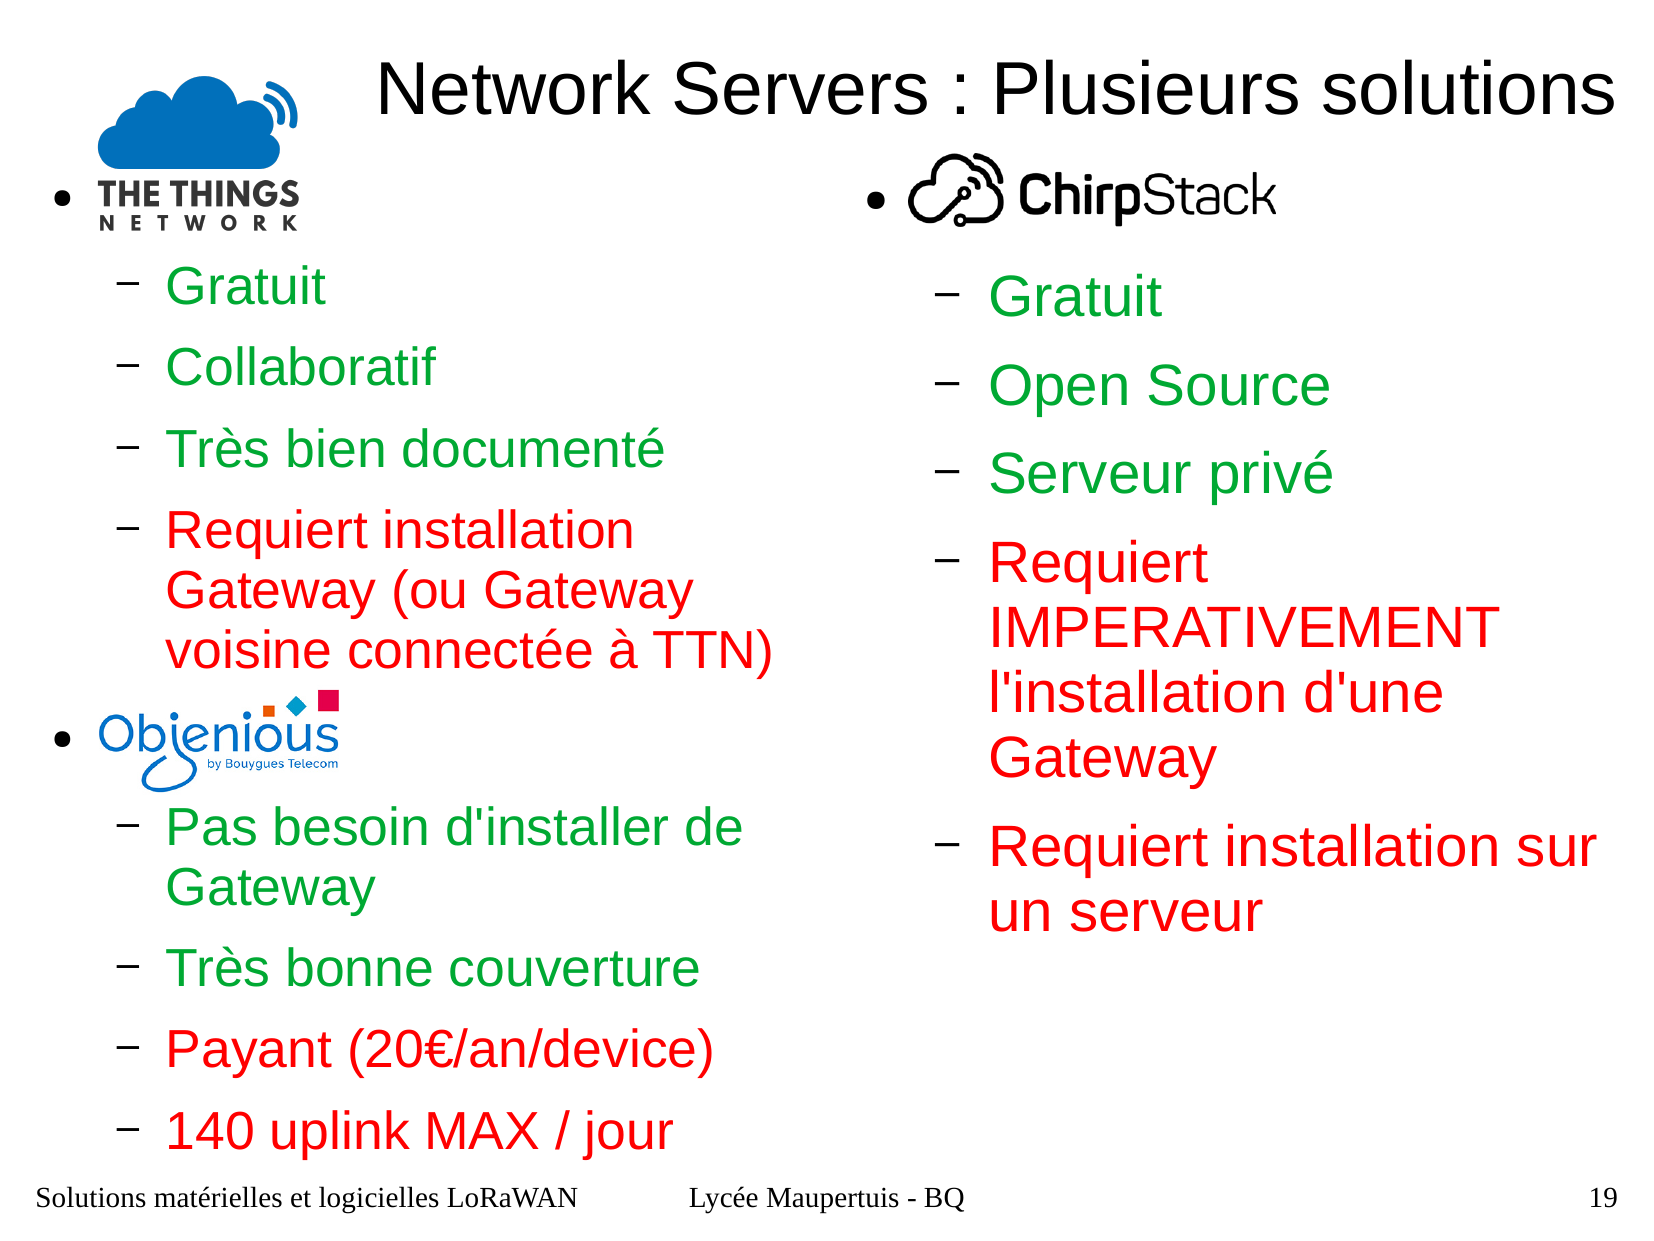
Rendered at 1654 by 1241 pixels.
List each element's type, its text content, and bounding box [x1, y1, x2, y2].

list Gratuit Collaboratif Très bien documenté Requiert installation Gateway (ou Gateway voisine connectée à TTN) Pas besoin d'installer de Gateway Très bonne couverture Payant (20€/an/device) 140 uplink MAX / jour [35, 165, 808, 1170]
picture [97, 70, 302, 234]
title Network Servers : Plusieurs solutions [35, 35, 1619, 142]
picture [908, 153, 1276, 227]
picture [82, 679, 355, 803]
list Gratuit Open Source Serveur privé Requiert IMPERATIVEMENT l'installation d'une Gateway Requiert installation sur un serveur [846, 165, 1619, 957]
